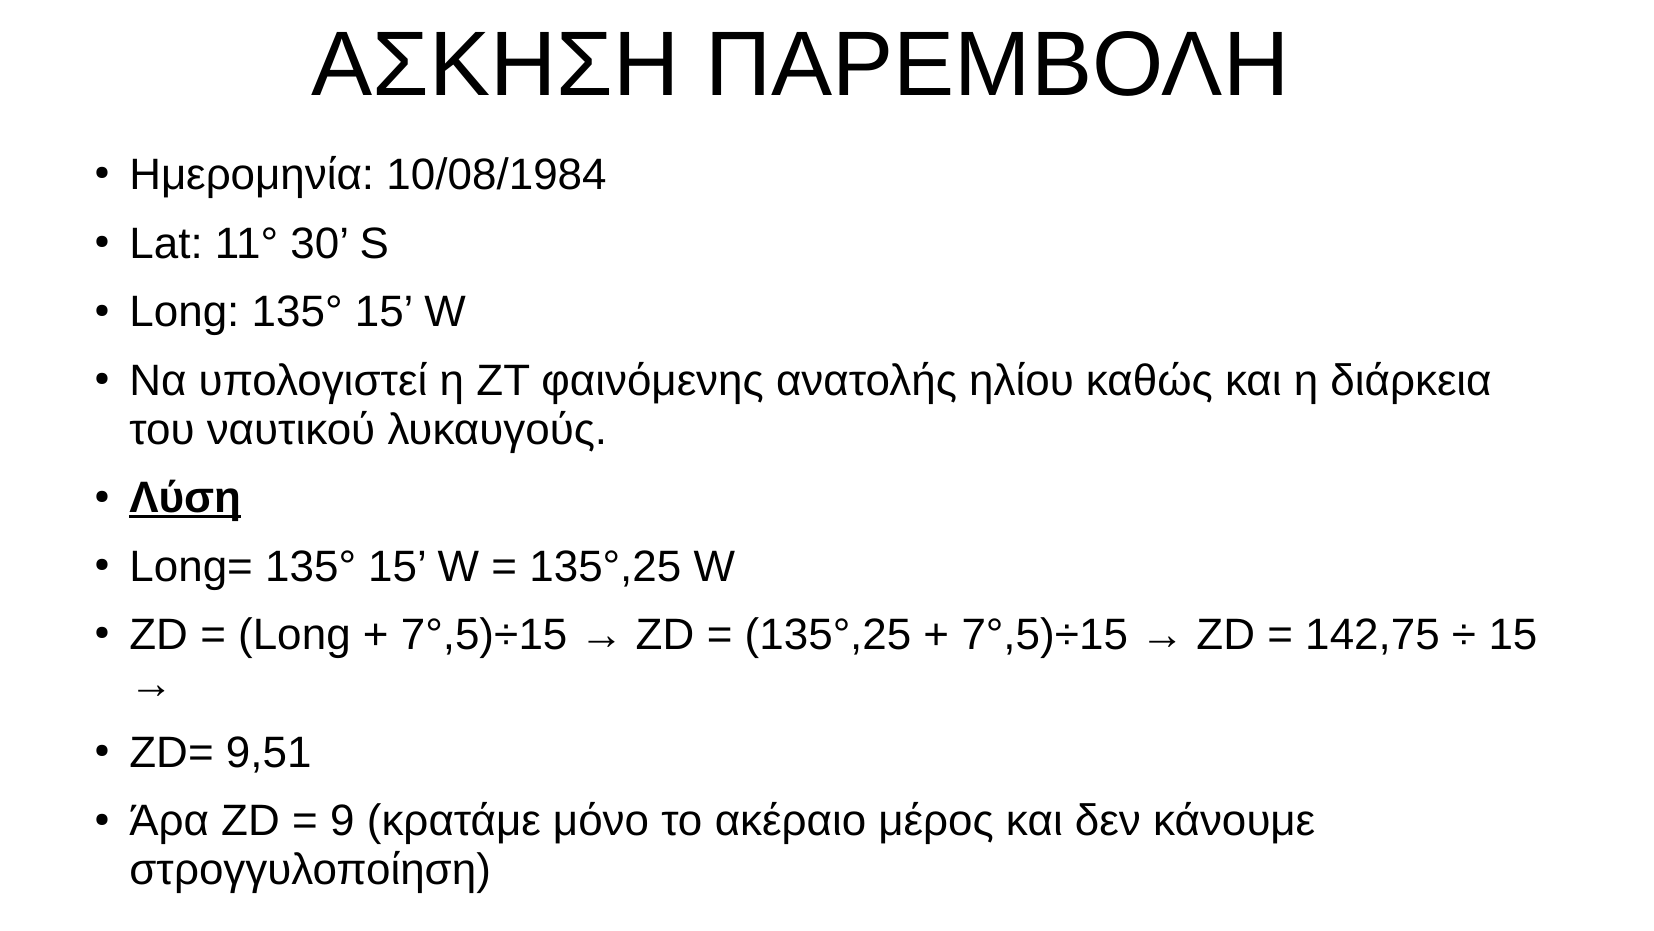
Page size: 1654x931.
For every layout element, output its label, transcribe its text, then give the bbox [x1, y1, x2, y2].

list Ημερομηνία: 10/08/1984 Lat: 11° 30’ S Long: 135° 15’ W Να υπολογιστεί η ΖΤ φαινόμενης ανατολής ηλίου καθώς και η διάρκεια του ναυτικού λυκαυγούς. Λύση Long= 135° 15’ W = 135°,25 W ΖD = (Long + 7°,5)÷15 → ΖD = (135°,25 + 7°,5)÷15 → ZD = 142,75 ÷ 15 → ZD= 9,51 Άρα ΖD = 9 (κρατάμε μόνο το ακέραιο μέρος και δεν κάνουμε στρογγυλοποίηση) [82, 150, 1571, 901]
title ΑΣΚΗΣΗ ΠΑΡΕΜΒΟΛΗ [82, 12, 1571, 150]
